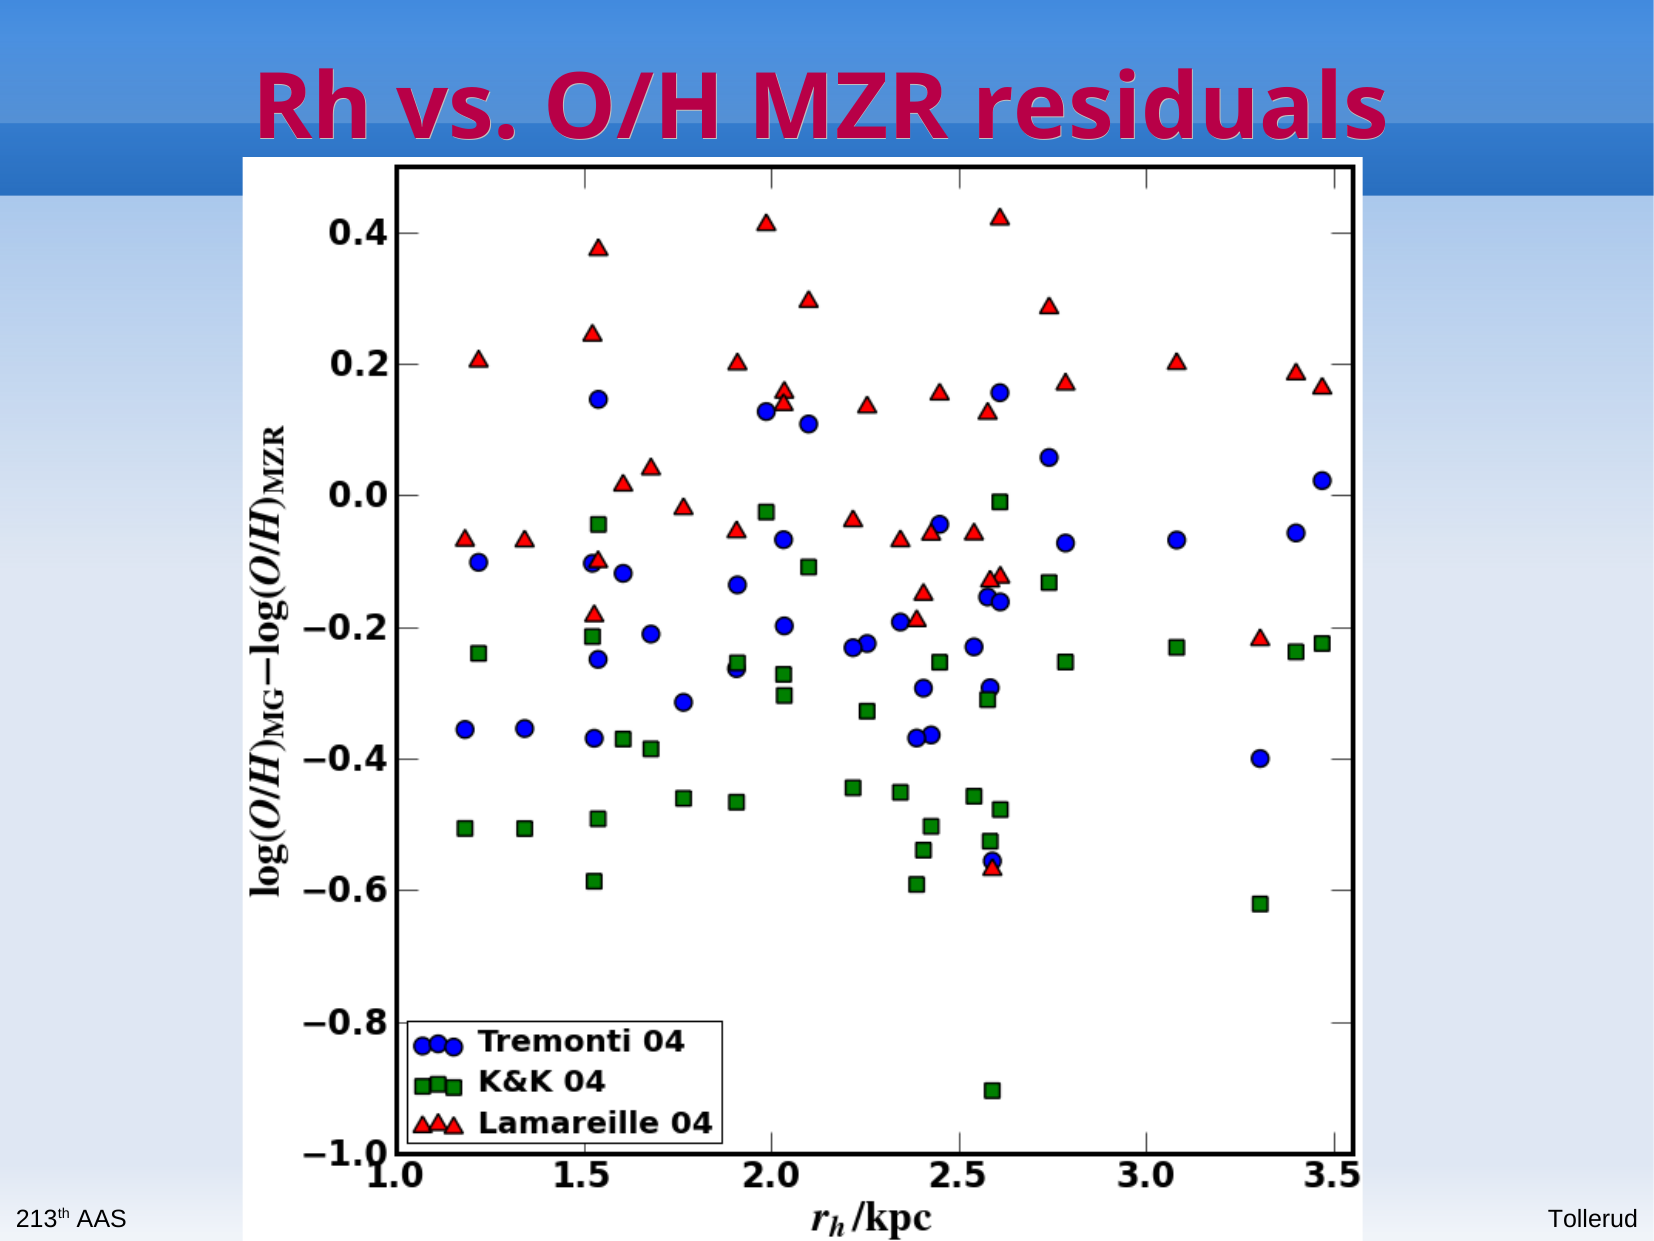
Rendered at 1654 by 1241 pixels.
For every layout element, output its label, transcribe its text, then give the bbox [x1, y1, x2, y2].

picture [0, 0, 1654, 1241]
title Rh vs. O/H MZR residuals [76, 0, 1565, 208]
